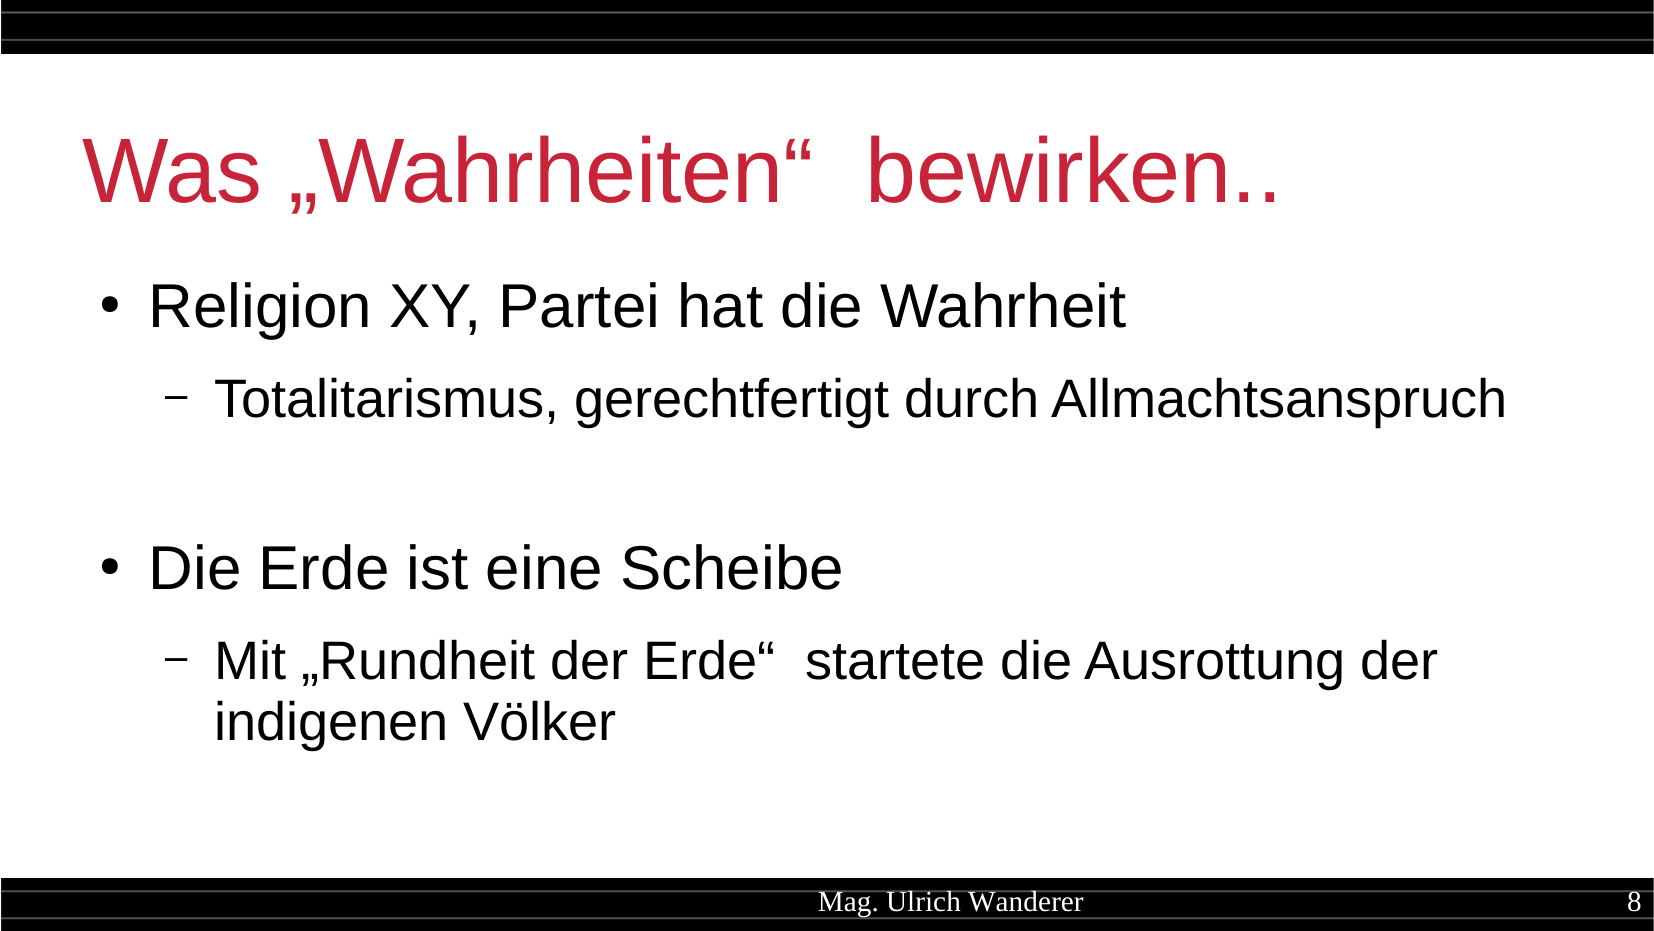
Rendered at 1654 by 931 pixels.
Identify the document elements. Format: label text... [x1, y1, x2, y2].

picture [1, 0, 1654, 54]
list Religion XY, Partei hat die Wahrheit Totalitarismus, gerechtfertigt durch Allmachtsanspruch Die Erde ist eine Scheibe Mit „Rundheit der Erde“ startete die Ausrottung der indigenen Völker [82, 271, 1571, 758]
picture [1, 878, 1654, 931]
title Was „Wahrheiten“ bewirken.. [82, 92, 1571, 249]
